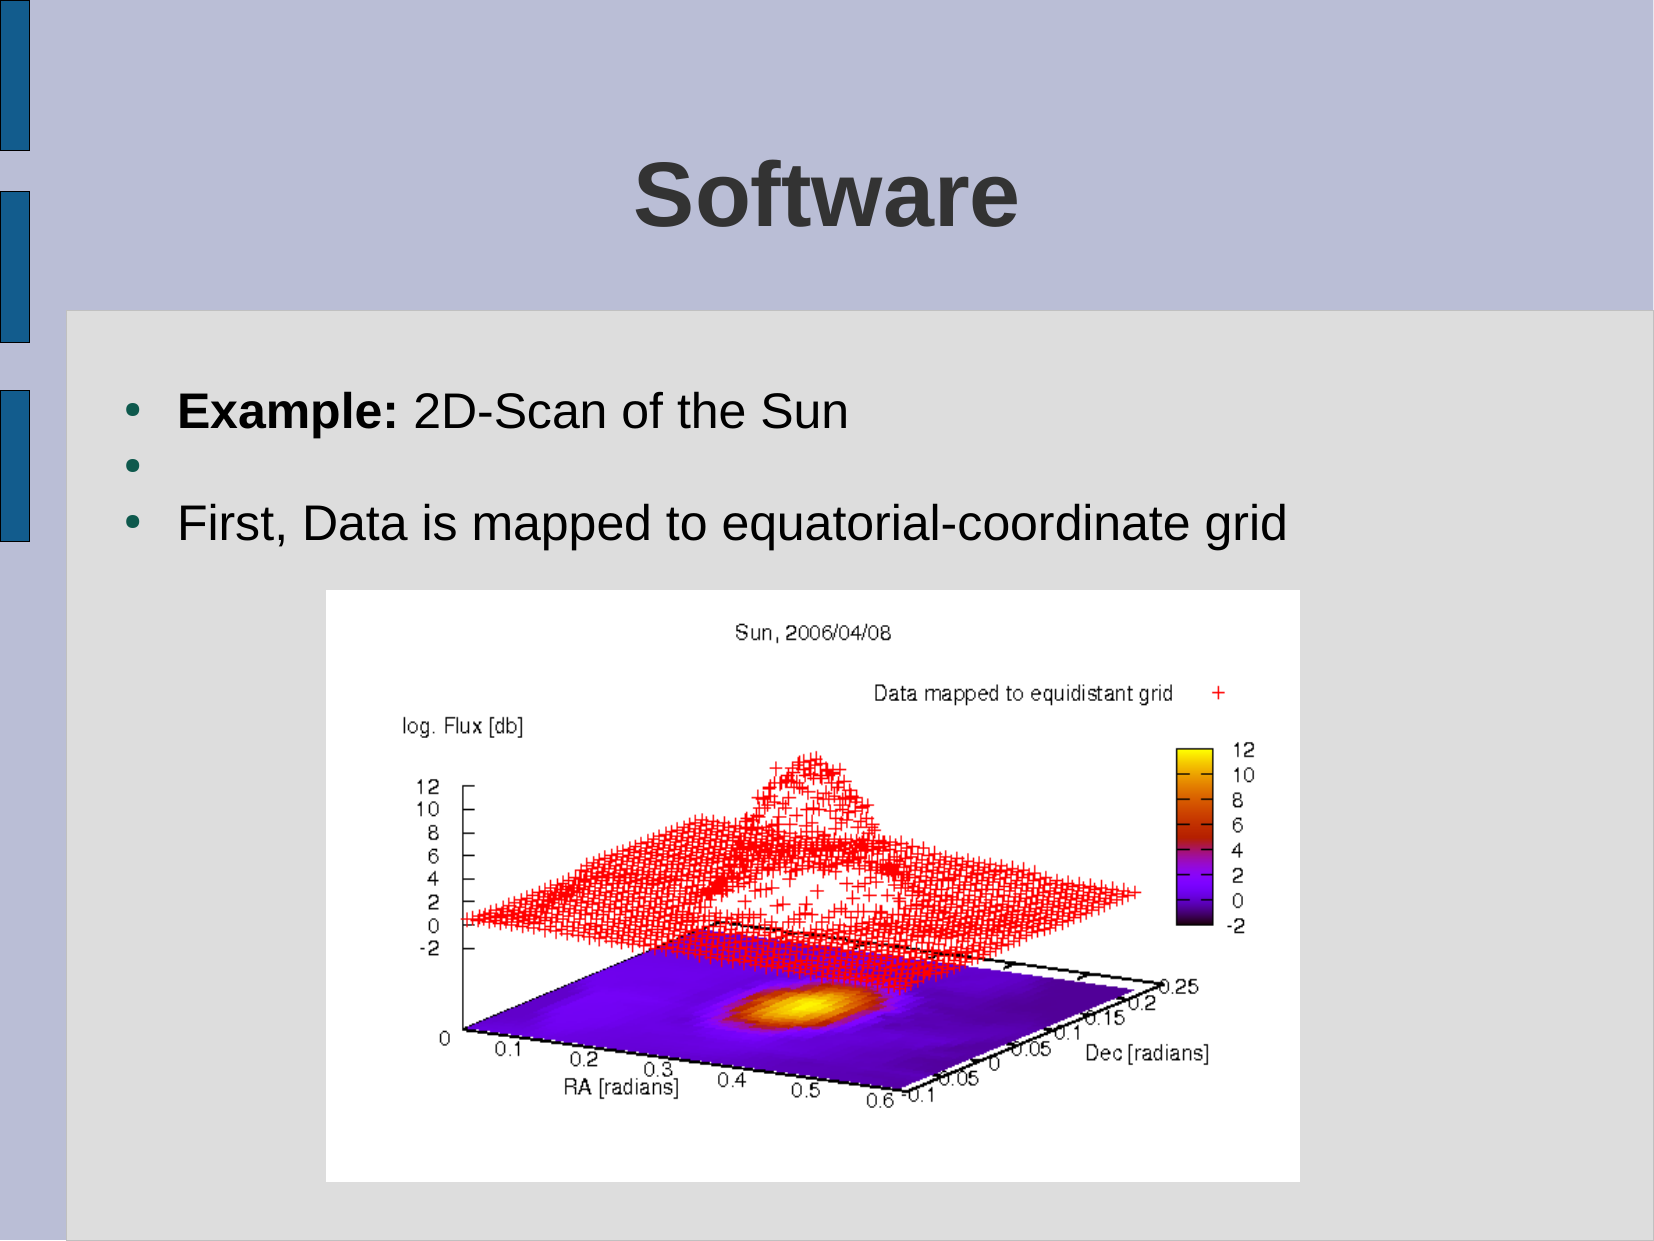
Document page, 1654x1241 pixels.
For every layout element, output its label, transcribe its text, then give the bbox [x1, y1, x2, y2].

title Software [121, 91, 1534, 299]
list Example: 2D-Scan of the Sun First, Data is mapped to equatorial-coordinate grid [88, 383, 1565, 604]
picture [326, 590, 1300, 1182]
